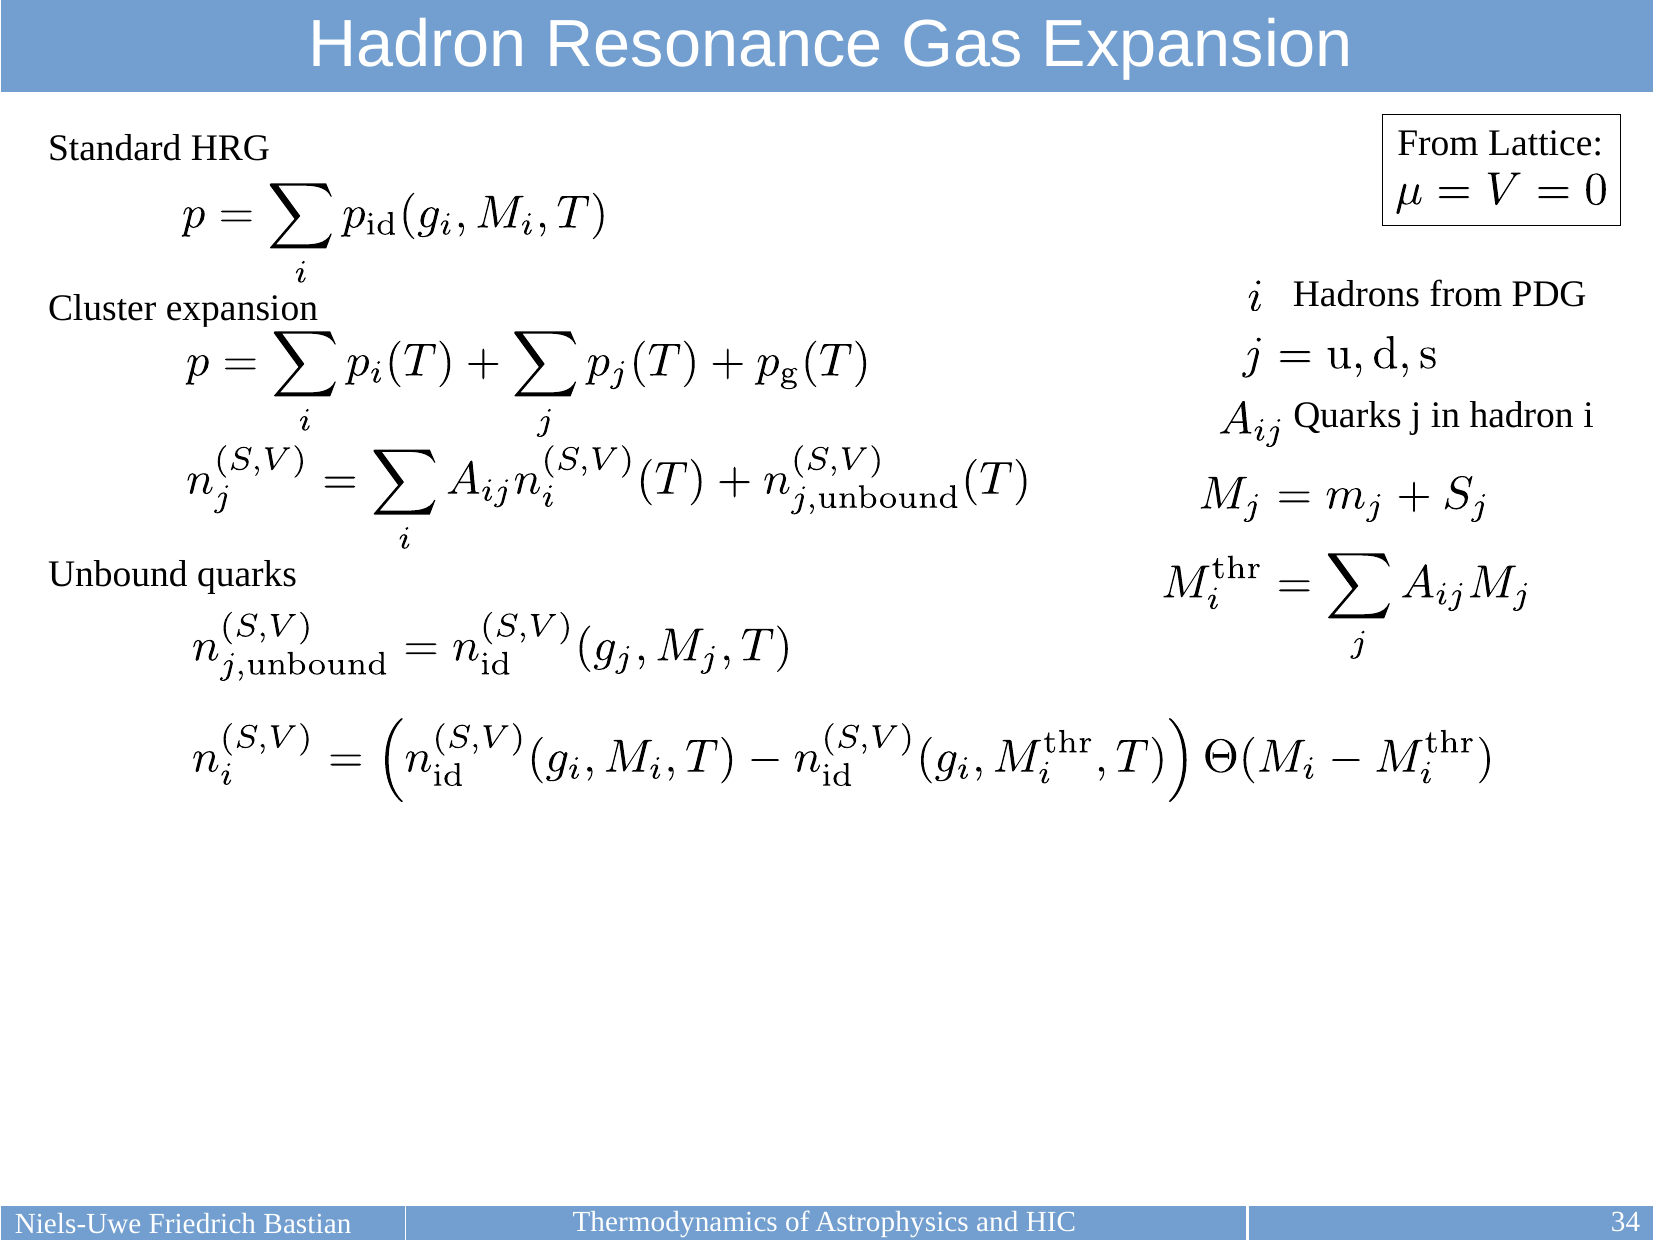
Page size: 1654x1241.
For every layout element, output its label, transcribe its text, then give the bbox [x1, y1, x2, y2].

picture [191, 718, 1495, 802]
text_box Hadrons from PDG [1278, 265, 1624, 323]
picture [1198, 476, 1489, 522]
text_box Quarks j in hadron i [1278, 386, 1610, 444]
text_box Cluster expansion [33, 279, 334, 336]
title Hadron Resonance Gas Expansion [86, 5, 1576, 81]
picture [1247, 280, 1264, 311]
text_box Unbound quarks [33, 545, 313, 602]
picture [191, 611, 793, 681]
picture [185, 326, 871, 437]
picture [1242, 336, 1438, 378]
text_box From Lattice: [1383, 115, 1619, 171]
picture [1161, 548, 1531, 659]
picture [186, 444, 1032, 549]
text_box Standard HRG [33, 120, 286, 177]
picture [1395, 172, 1608, 214]
picture [1218, 401, 1284, 447]
picture [181, 178, 609, 283]
